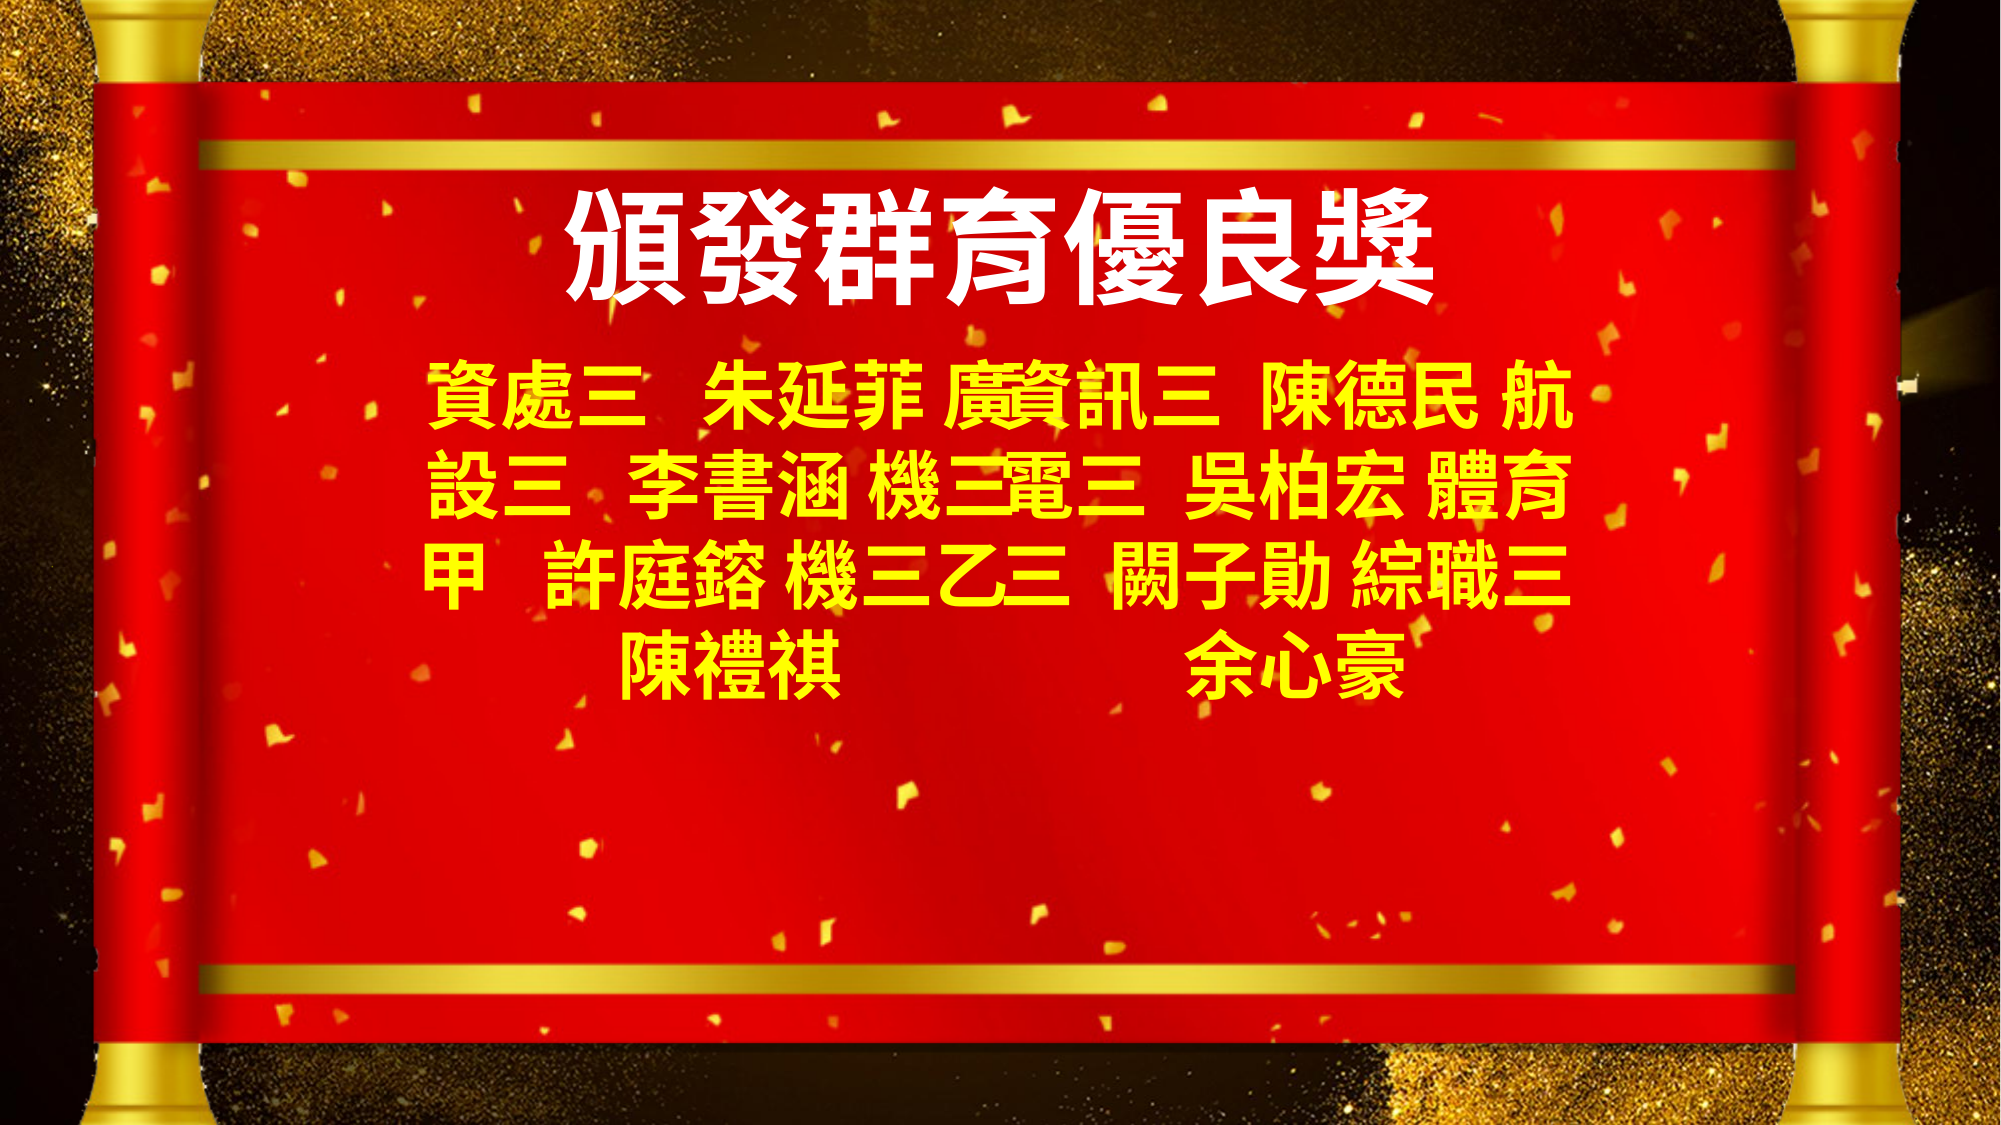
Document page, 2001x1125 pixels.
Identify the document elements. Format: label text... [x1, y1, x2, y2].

text_box 資訊三 陳德民 航電三 吳柏宏 體育三 闕子勛 綜職三 余心豪 [983, 340, 1592, 720]
text_box 頒發群育優良獎 [451, 162, 1549, 330]
text_box 資處三 朱延菲 廣設三 李書涵 機三甲 許庭鎔 機三乙 陳禮祺 [399, 340, 983, 720]
